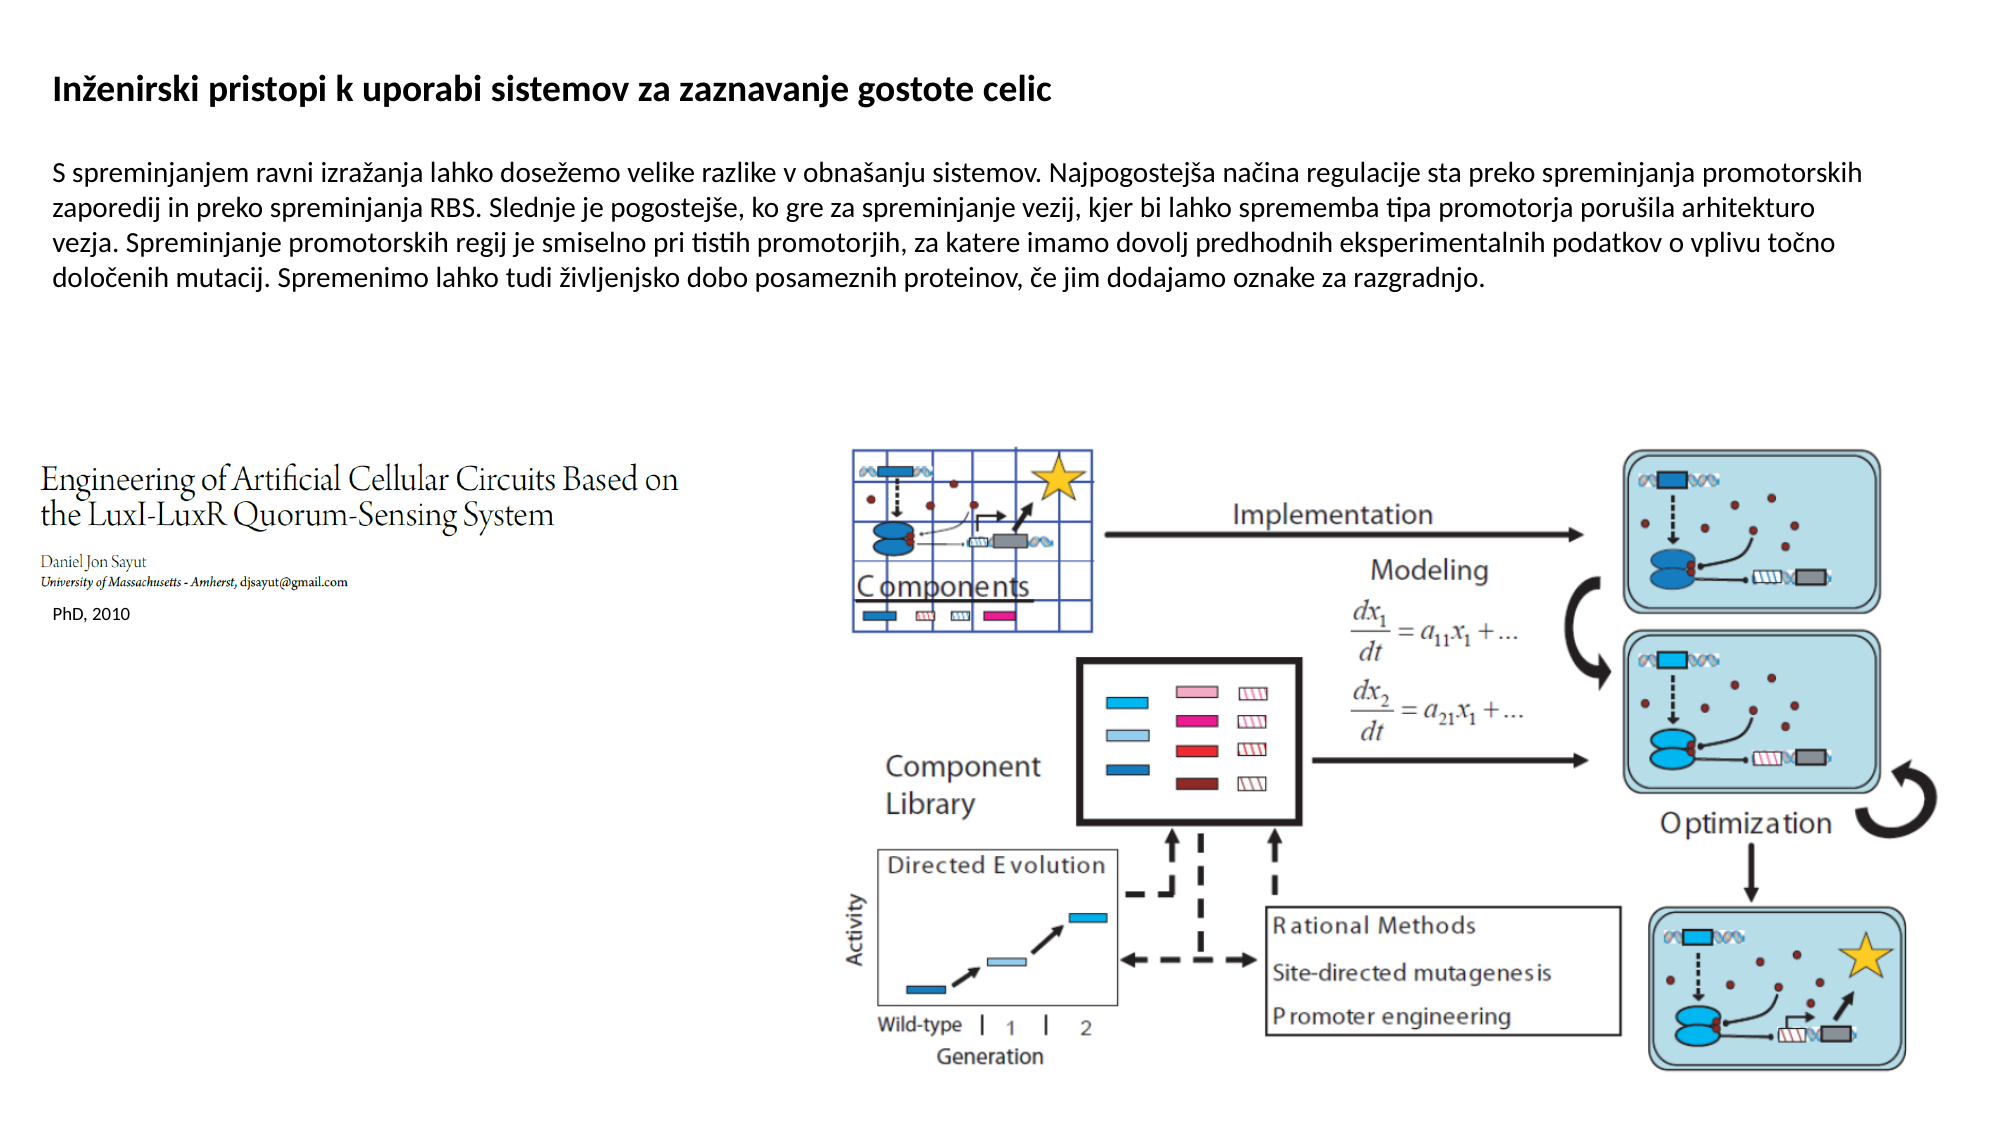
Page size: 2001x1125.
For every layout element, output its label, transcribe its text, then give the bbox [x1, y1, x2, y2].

picture [814, 383, 1965, 1110]
text_box Inženirski pristopi k uporabi sistemov za zaznavanje gostote celic S spreminjanjem ravni izražanja lahko dosežemo velike razlike v obnašanju sistemov. Najpogostejša načina regulacije sta preko spreminjanja promotorskih zaporedij in preko spreminjanja RBS. Slednje je pogostejše, ko gre za spreminjanje vezij, kjer bi lahko sprememba tipa promotorja porušila arhitekturo vezja. Spreminjanje promotorskih regij je smiselno pri tistih promotorjih, za katere imamo dovolj predhodnih eksperimentalnih podatkov o vplivu točno določenih mutacij. Spremenimo lahko tudi življenjsko dobo posameznih proteinov, če jim dodajamo oznake za razgradnjo. [37, 56, 1892, 406]
text_box PhD, 2010 [37, 593, 146, 632]
picture [37, 460, 683, 594]
